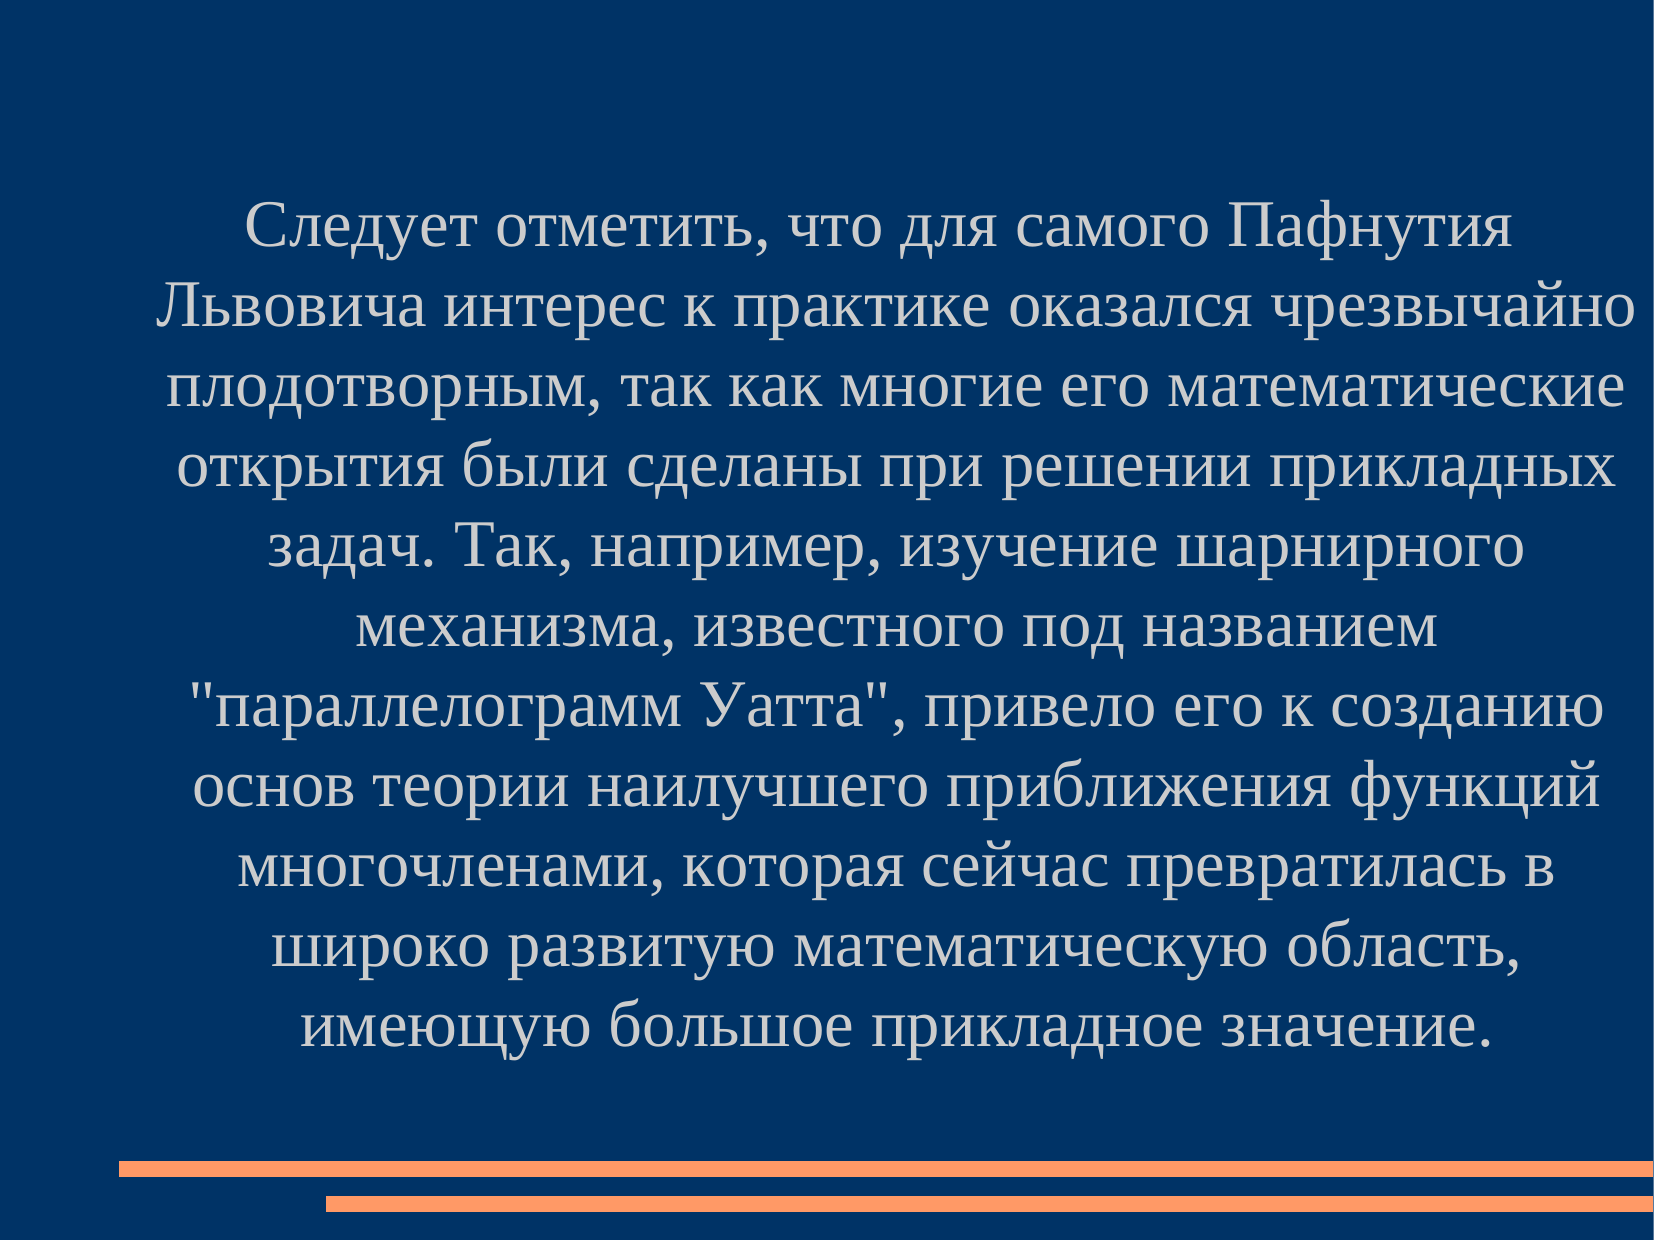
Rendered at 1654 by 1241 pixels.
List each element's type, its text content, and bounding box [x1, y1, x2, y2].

subtitle Следует отметить, что для самого Пафнутия Львовича интерес к практике оказался чрезвычайно плодотворным, так как многие его математические открытия были сделаны при решении прикладных задач. Так, например, изучение шарнирного механизма, известного под названием "параллелограмм Уатта", привело его к созданию основ теории наилучшего приближения функций многочленами, которая сейчас превратилась в широко развитую математическую область, имеющую большое прикладное значение. [0, 0, 1654, 1241]
